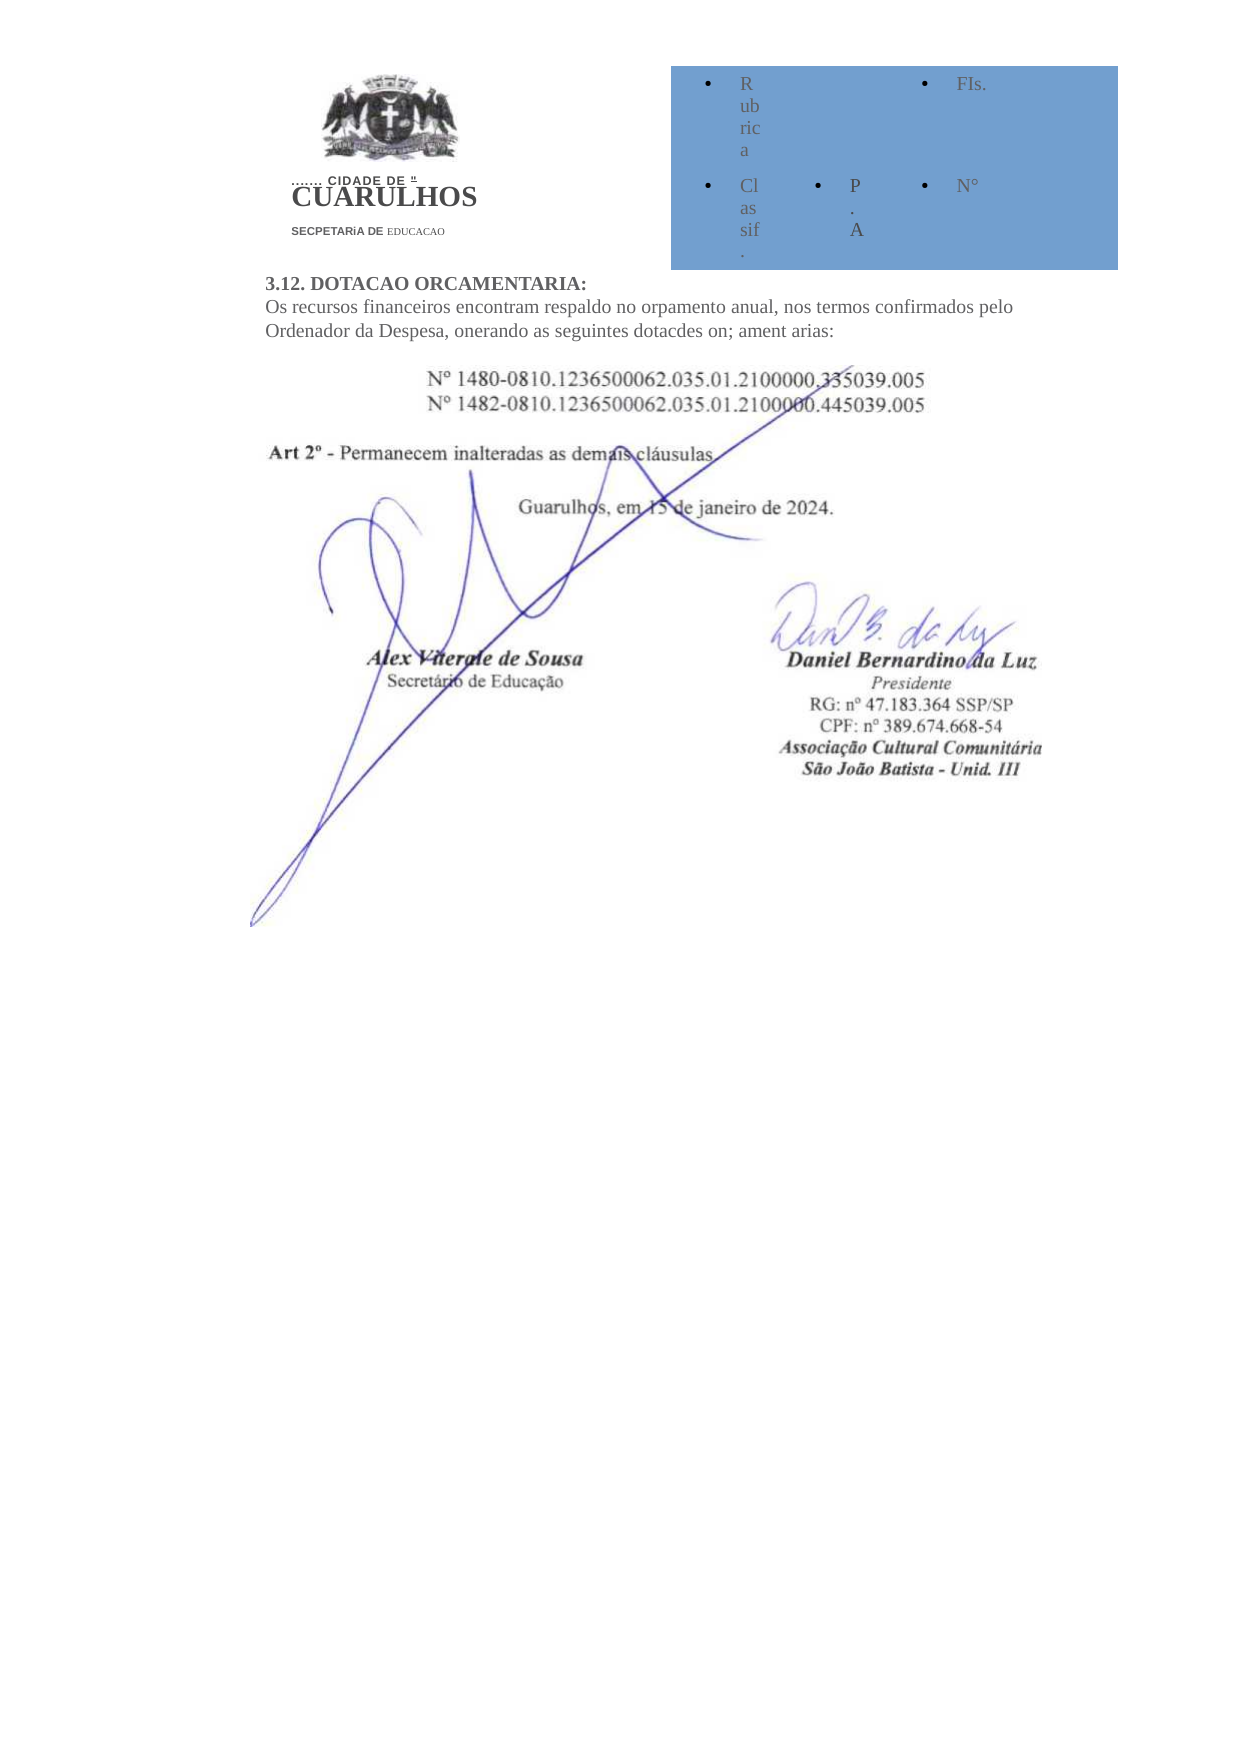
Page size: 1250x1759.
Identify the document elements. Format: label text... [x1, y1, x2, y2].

table_cell P.A [777, 168, 867, 270]
table_header [777, 66, 867, 168]
table_header FIs. [867, 66, 1118, 168]
picture [321, 74, 460, 162]
text_box 3.12. DOTACAO ORCAMENTARIA: Os recursos financeiros encontram respaldo no orpamento anual, nos termos confirmados pelo Ordenador da Despesa, onerando as seguintes dotacdes on; ament arias: [266, 270, 1086, 346]
table_header Rubrica [671, 66, 777, 168]
picture [250, 366, 1042, 928]
table_cell Classif. [671, 168, 777, 270]
table_cell N° [867, 168, 1118, 270]
text_box ....... CIDADE DE " CUARULHOS SECPETARiA DE EDUCACAO [291, 163, 488, 231]
